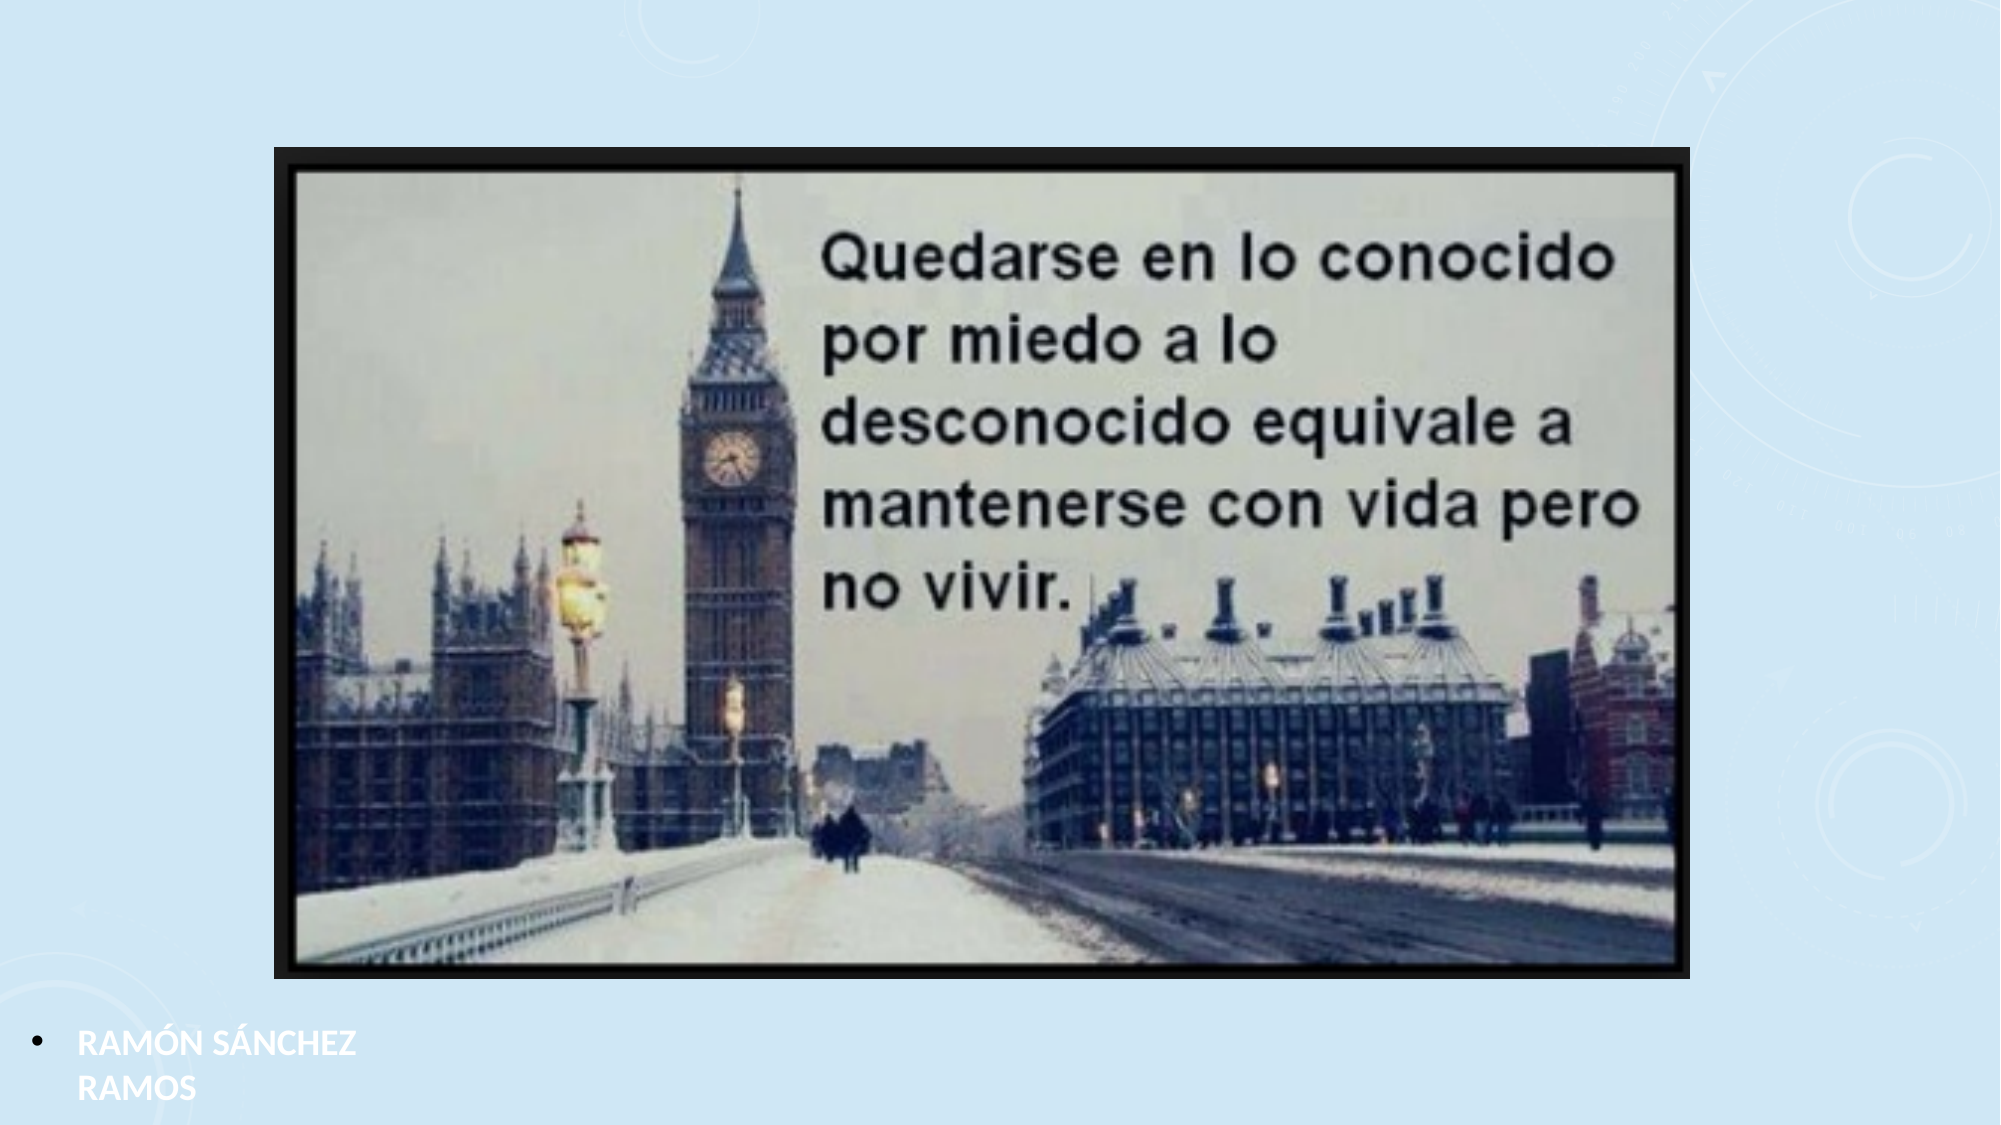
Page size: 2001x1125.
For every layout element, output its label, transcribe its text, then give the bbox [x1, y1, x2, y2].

text_box RAMÓN SÁNCHEZ RAMOS [15, 1031, 454, 1096]
picture [0, 0, 2000, 1125]
